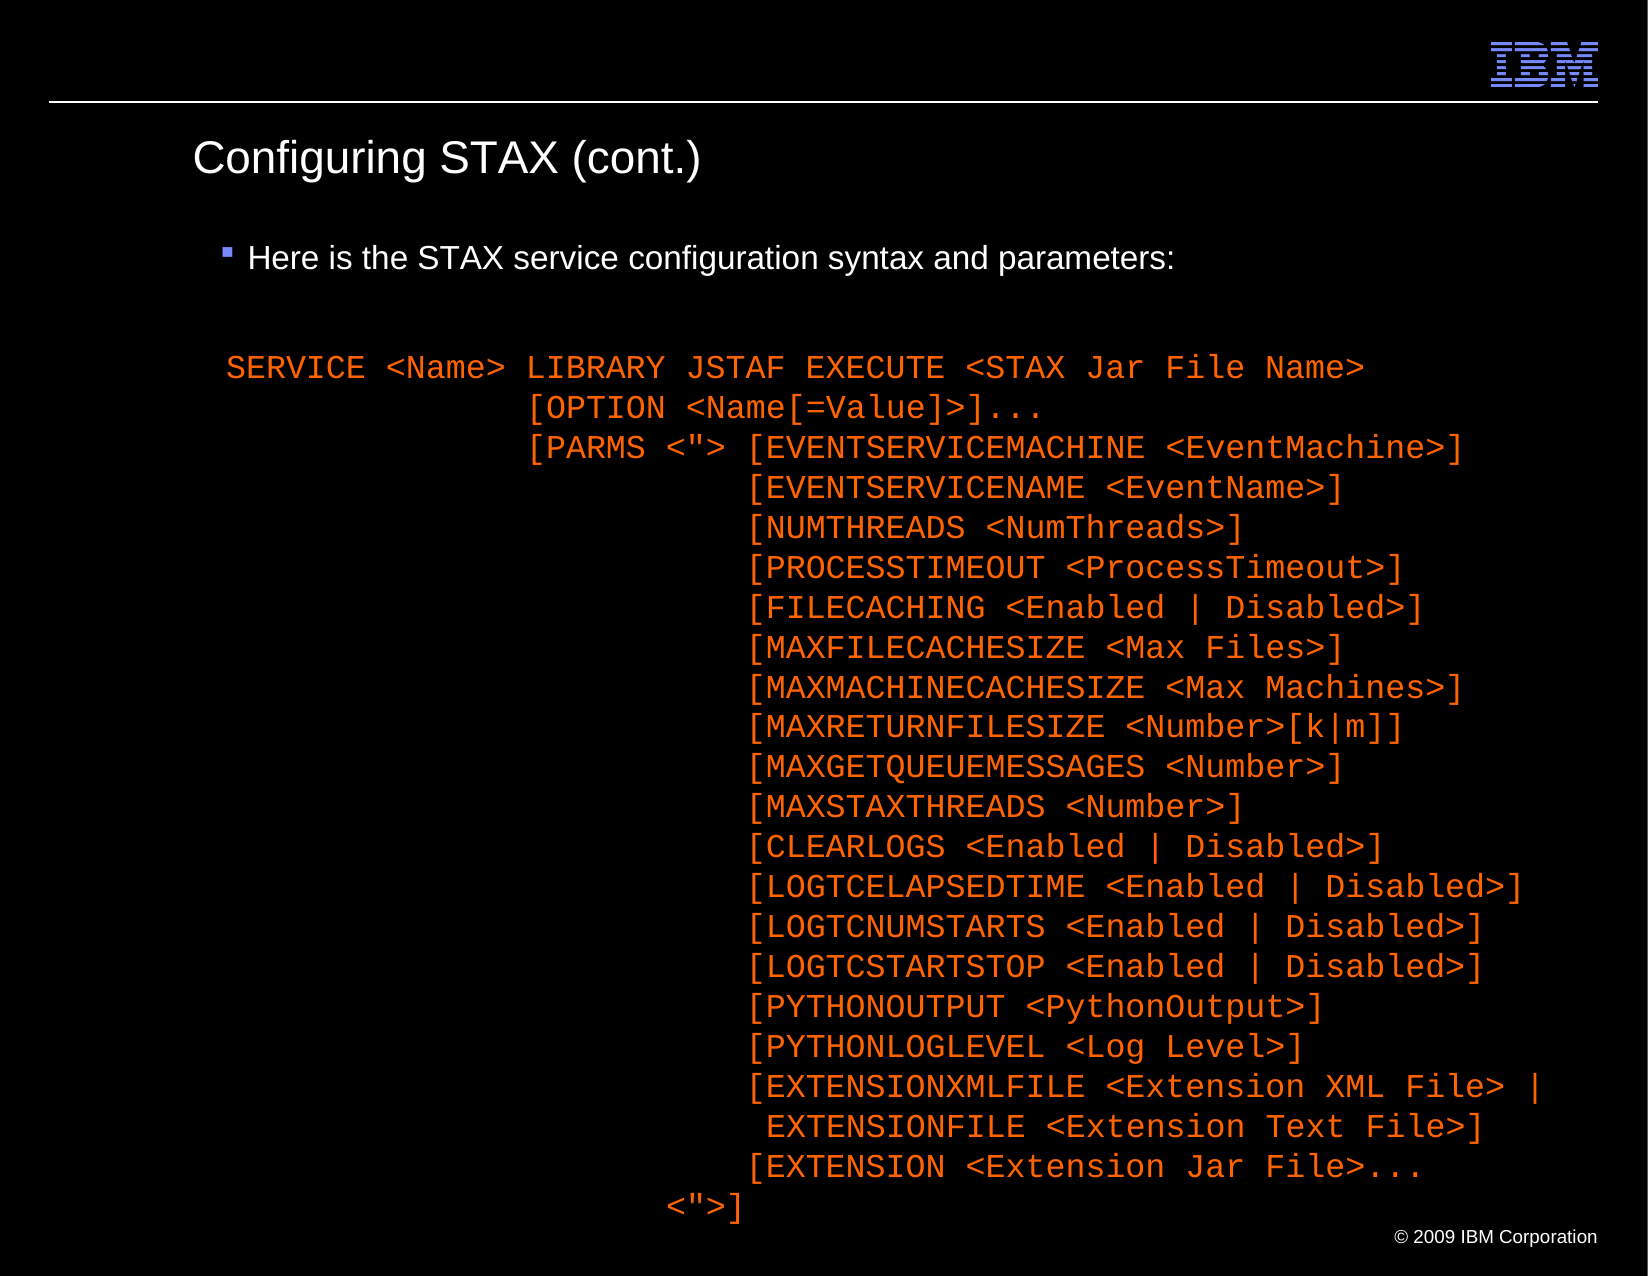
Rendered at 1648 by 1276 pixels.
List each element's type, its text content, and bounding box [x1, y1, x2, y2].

picture [1491, 42, 1598, 87]
text_box Here is the STAX service configuration syntax and parameters: [219, 236, 1570, 323]
text_box SERVICE <Name> LIBRARY JSTAF EXECUTE <STAX Jar File Name> [OPTION <Name[=Value]>]... [PARMS <"> [EVENTSERVICEMACHINE <EventMachine>] [EVENTSERVICENAME <EventName>] [NUMTHREADS <NumThreads>] [PROCESSTIMEOUT <ProcessTimeout>] [FILECACHING <Enabled | Disabled>] [MAXFILECACHESIZE <Max Files>] [MAXMACHINECACHESIZE <Max Machines>] [MAXRETURNFILESIZE <Number>[k|m]] [MAXGETQUEUEMESSAGES <Number>] [MAXSTAXTHREADS <Number>] [CLEARLOGS <Enabled | Disabled>] [LOGTCELAPSEDTIME <Enabled | Disabled>] [LOGTCNUMSTARTS <Enabled | Disabled>] [LOGTCSTARTSTOP <Enabled | Disabled>] [PYTHONOUTPUT <PythonOutput>] [PYTHONLOGLEVEL <Log Level>] [EXTENSIONXMLFILE <Extension XML File> | EXTENSIONFILE <Extension Text File>] [EXTENSION <Extension Jar File>... <">] [211, 337, 1587, 1232]
title Configuring STAX (cont.) [175, 125, 1648, 219]
